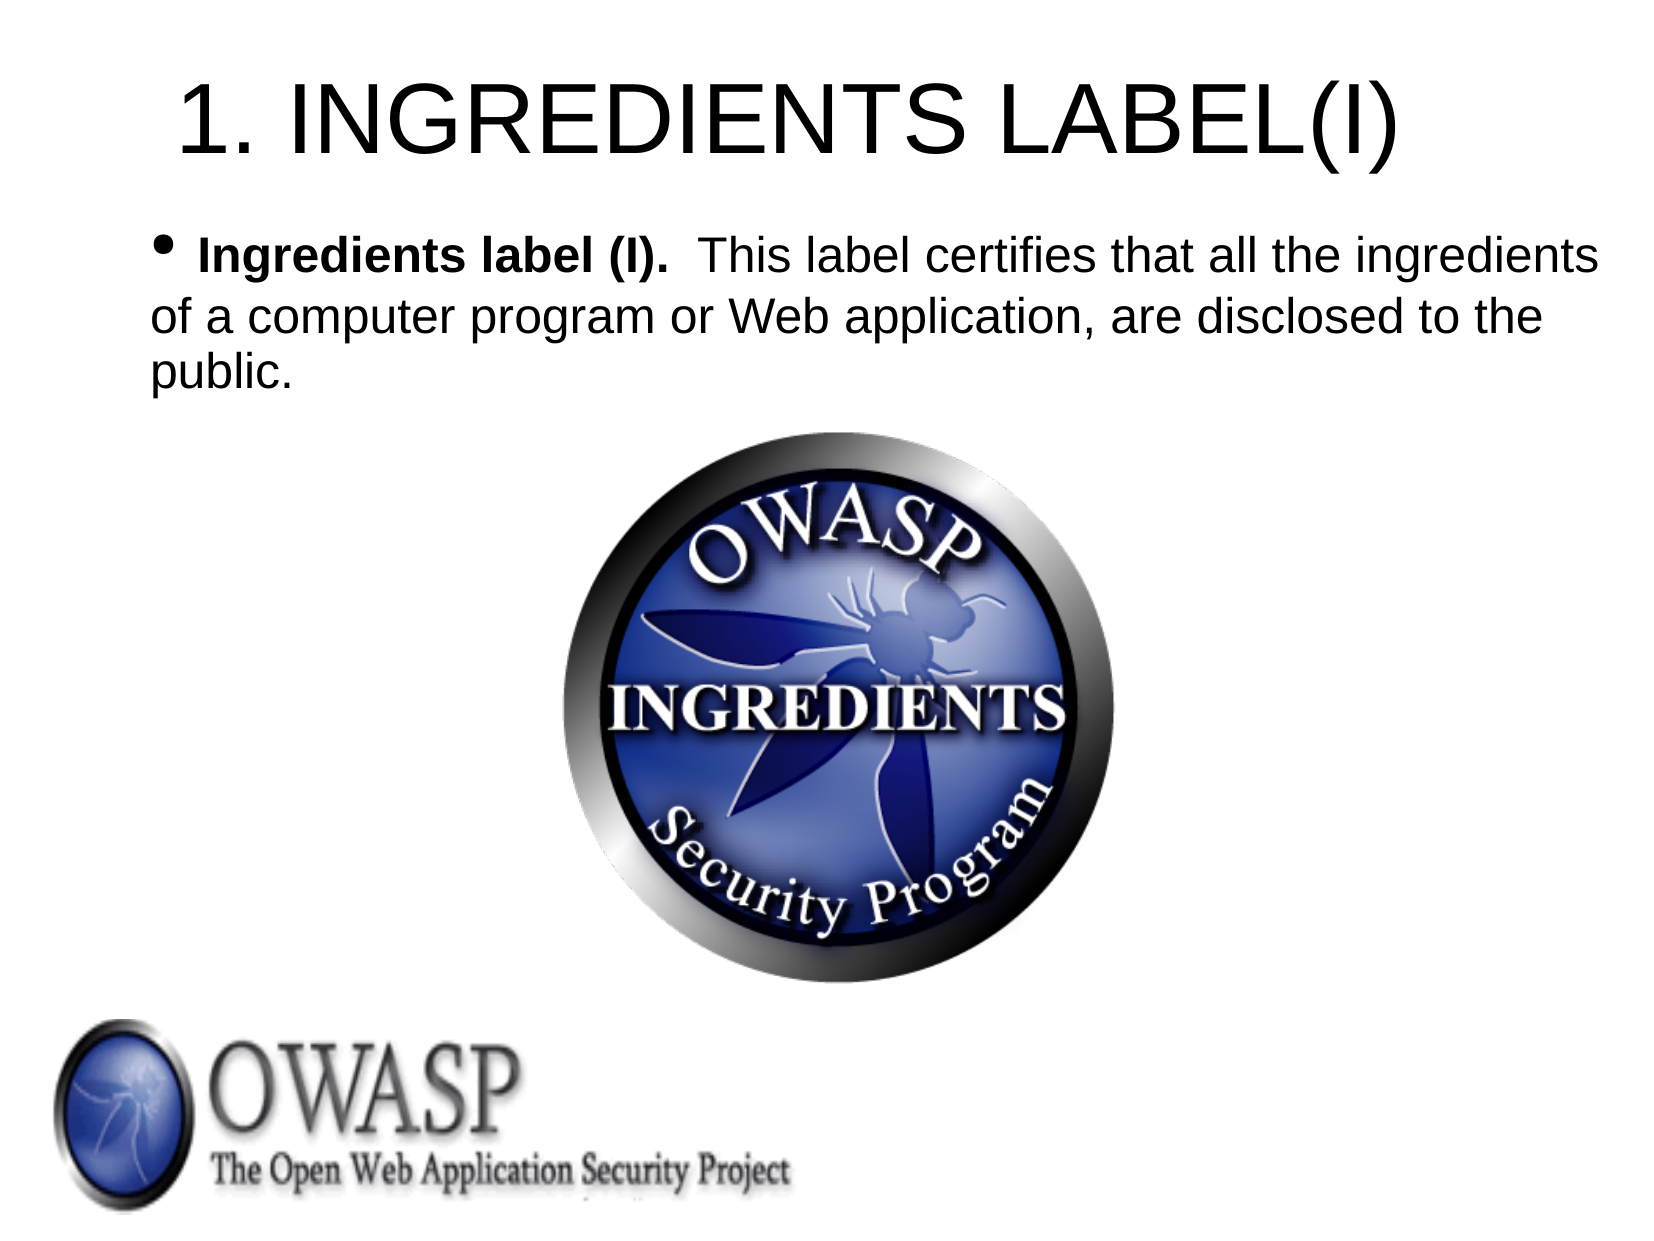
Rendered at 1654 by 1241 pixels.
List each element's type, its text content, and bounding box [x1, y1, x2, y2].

title 1. INGREDIENTS LABEL(I) [45, 15, 1534, 223]
picture [45, 1019, 811, 1216]
subtitle Ingredients label (I). This label certifies that all the ingredients of a computer program or Web application, are disclosed to the public. [149, 120, 1606, 763]
picture [555, 422, 1123, 991]
